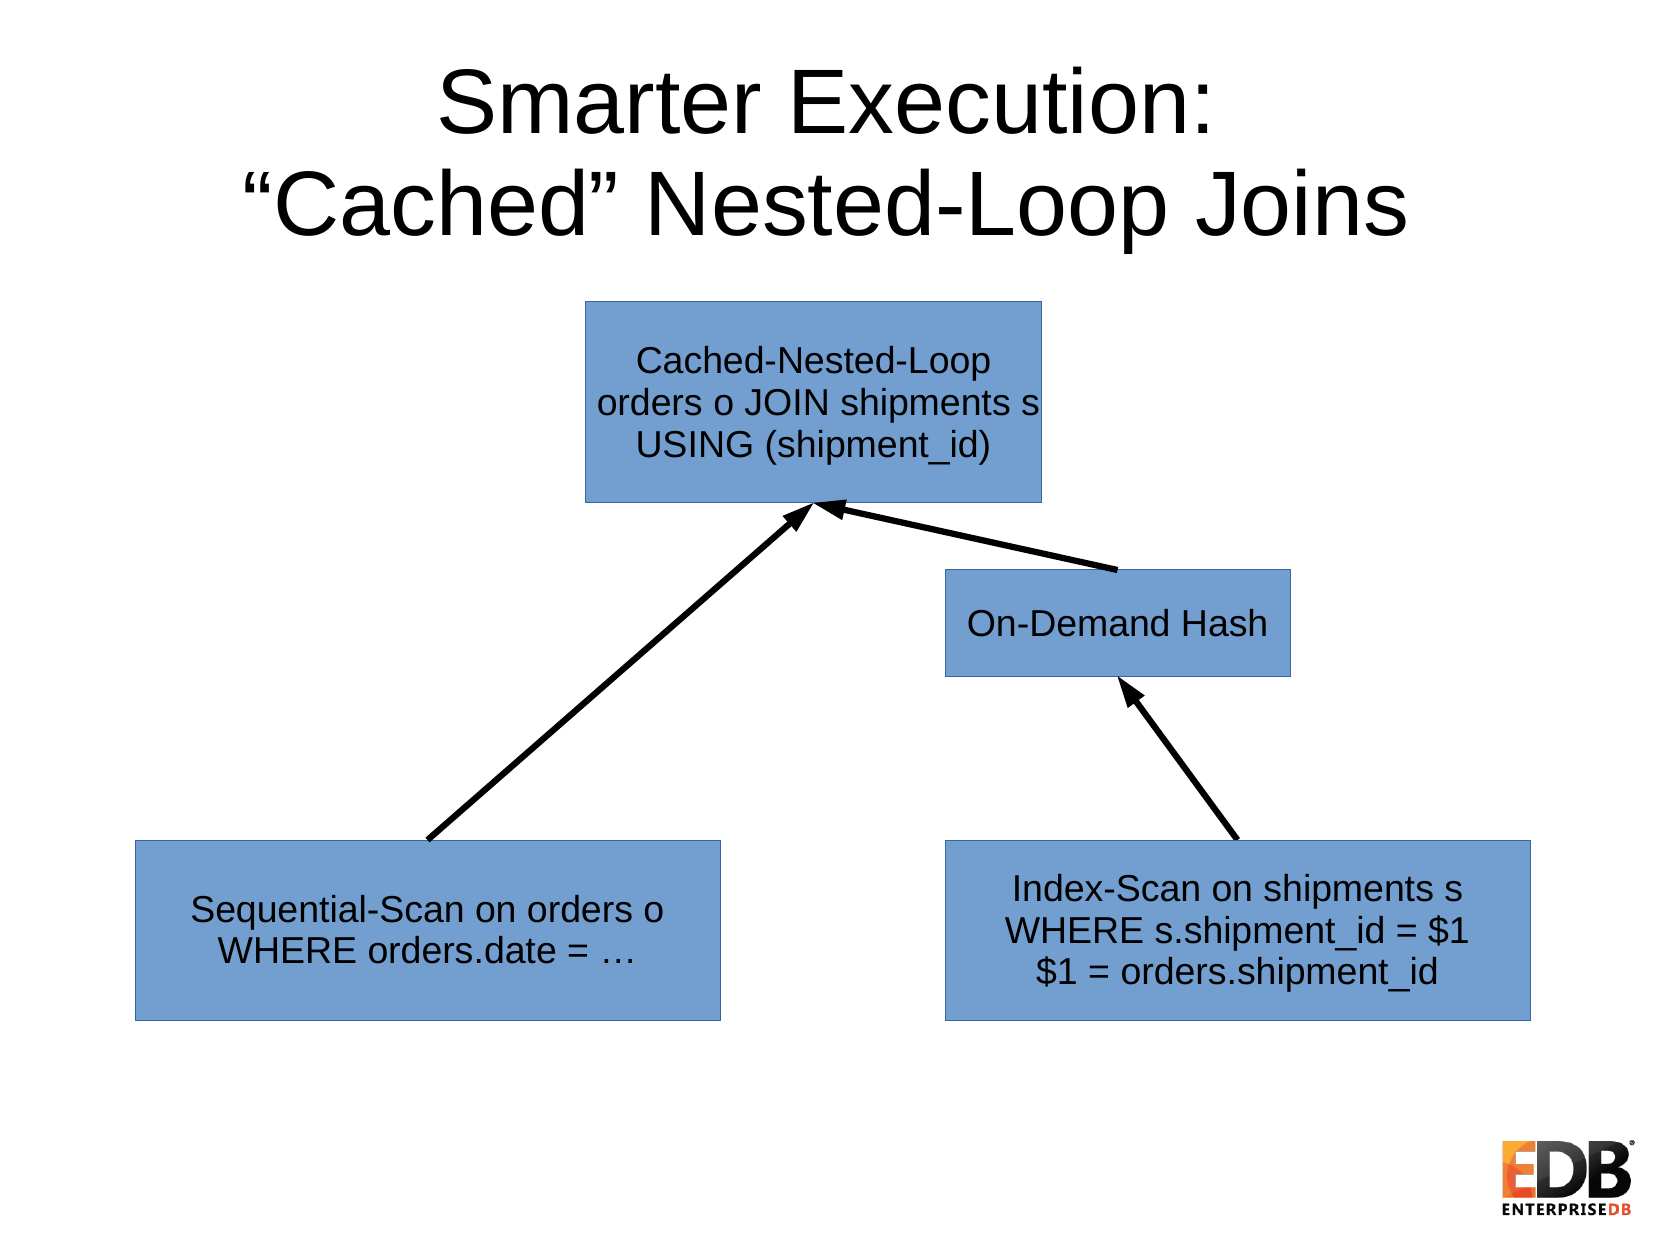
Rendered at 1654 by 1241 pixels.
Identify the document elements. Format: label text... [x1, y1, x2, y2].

picture [1500, 1136, 1636, 1216]
title Smarter Execution: “Cached” Nested-Loop Joins [82, 49, 1571, 257]
text_box On-Demand Hash [945, 569, 1291, 677]
text_box Sequential-Scan on orders o WHERE orders.date = … [135, 840, 721, 1021]
text_box Index-Scan on shipments s WHERE s.shipment_id = $1 $1 = orders.shipment_id [945, 840, 1531, 1021]
text_box Cached-Nested-Loop orders o JOIN shipments s USING (shipment_id) [585, 301, 1042, 503]
